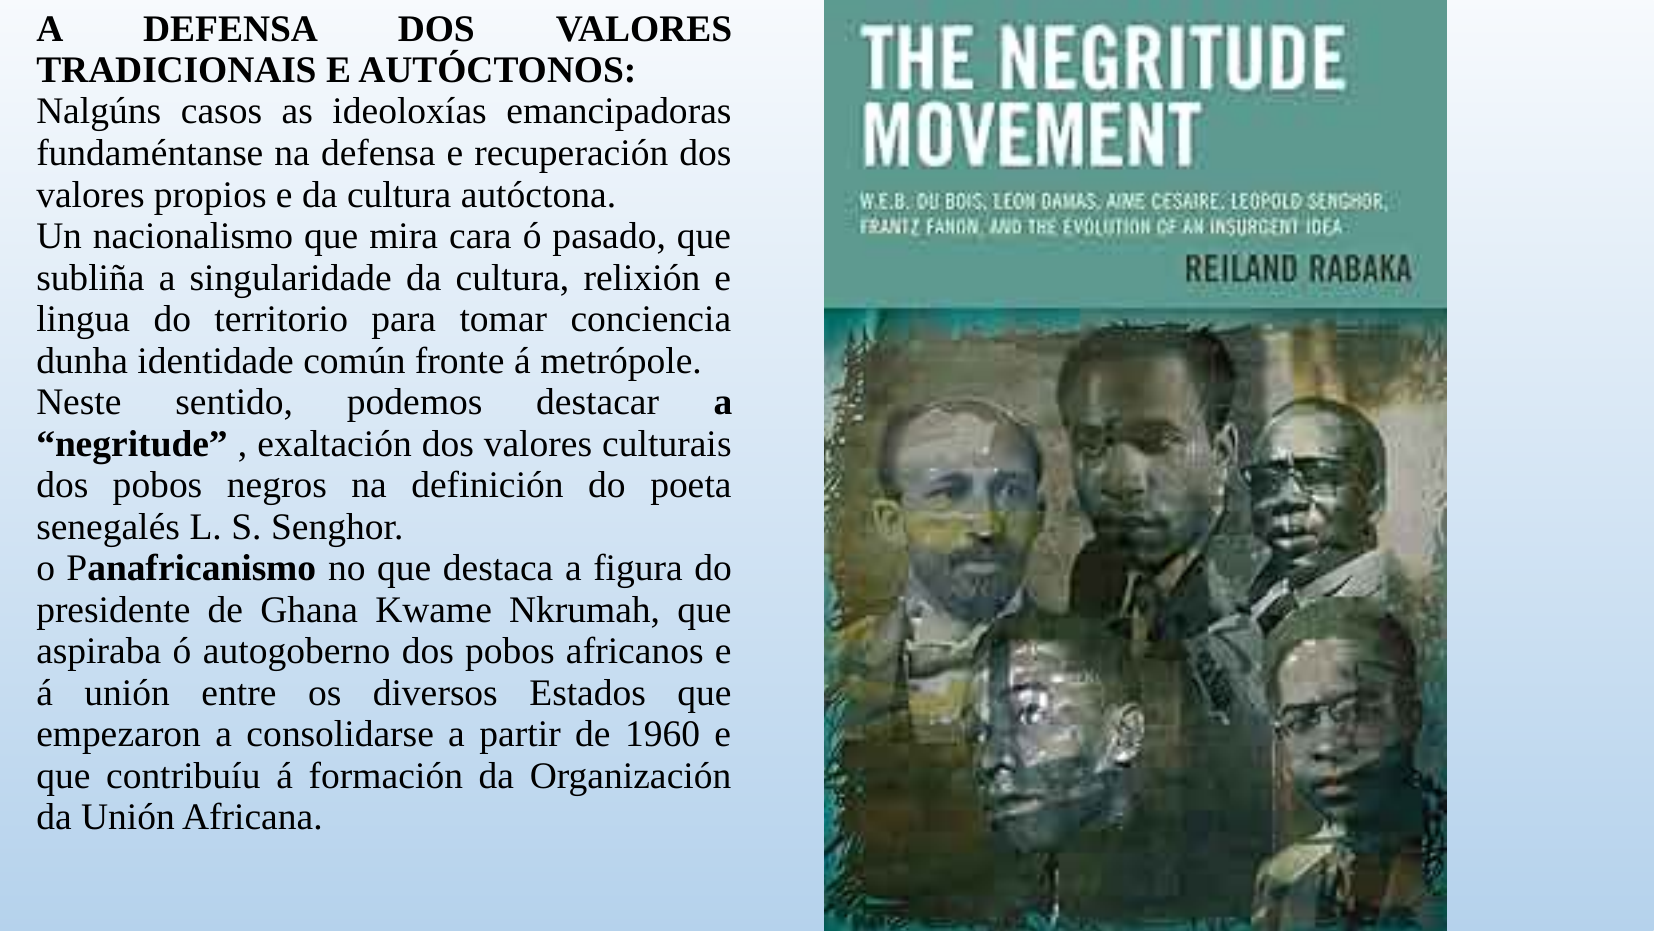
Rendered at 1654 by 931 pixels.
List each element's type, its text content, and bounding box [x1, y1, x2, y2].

text_box A DEFENSA DOS VALORES TRADICIONAIS E AUTÓCTONOS: Nalgúns casos as ideoloxías emancipadoras fundaméntanse na defensa e recuperación dos valores propios e da cultura autóctona. Un nacionalismo que mira cara ó pasado, que subliña a singularidade da cultura, relixión e lingua do territorio para tomar conciencia dunha identidade común fronte á metrópole. Neste sentido, podemos destacar a “negritude” , exaltación dos valores culturais dos pobos negros na definición do poeta senegalés L. S. Senghor. o Panafricanismo no que destaca a figura do presidente de Ghana Kwame Nkrumah, que aspiraba ó autogoberno dos pobos africanos e á unión entre os diversos Estados que empezaron a consolidarse a partir de 1960 e que contribuíu á formación da Organización da Unión Africana. [21, 0, 748, 924]
picture [824, 0, 1447, 931]
